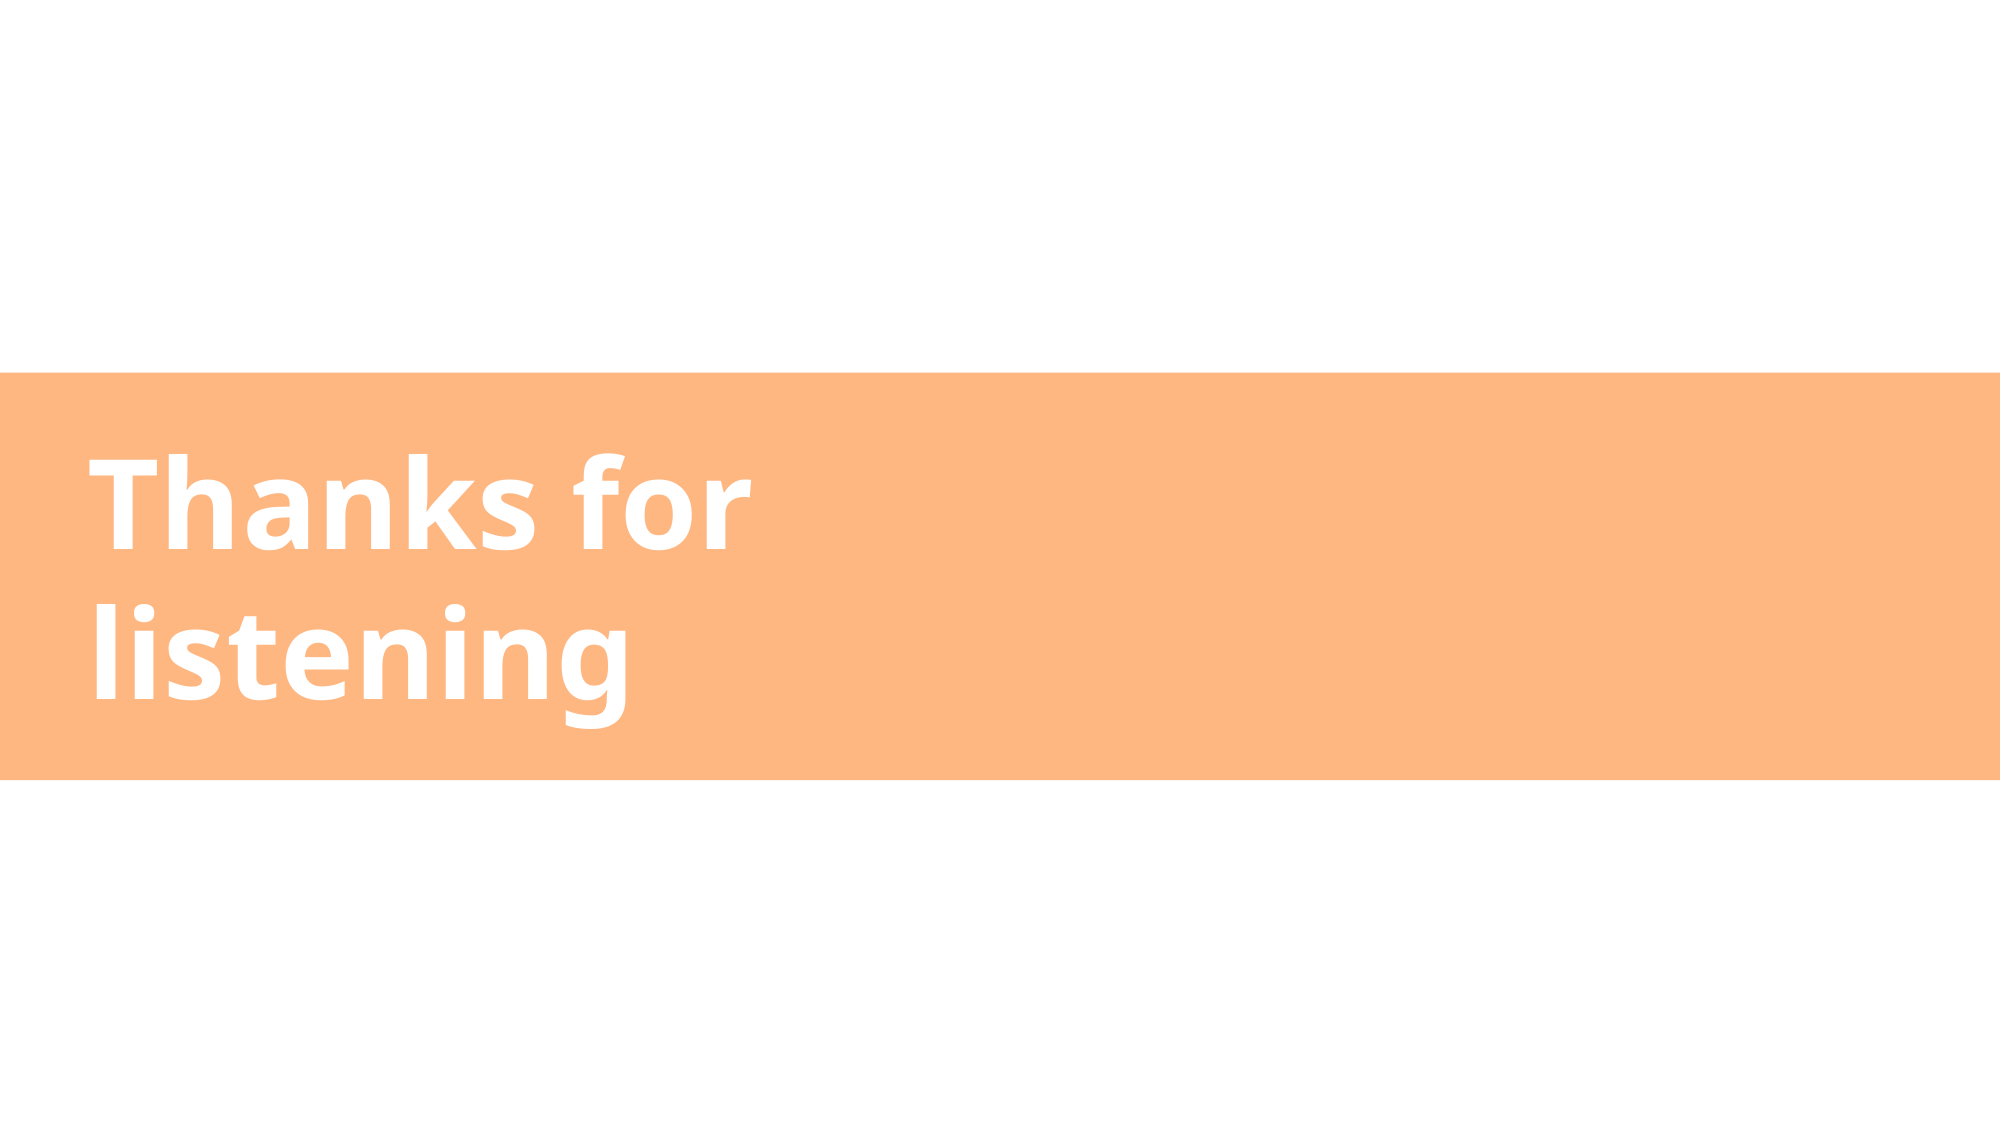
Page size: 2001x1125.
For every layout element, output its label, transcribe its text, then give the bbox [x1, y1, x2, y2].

text_box Thanks for listening [72, 417, 1111, 736]
text_box [0, 373, 2000, 780]
